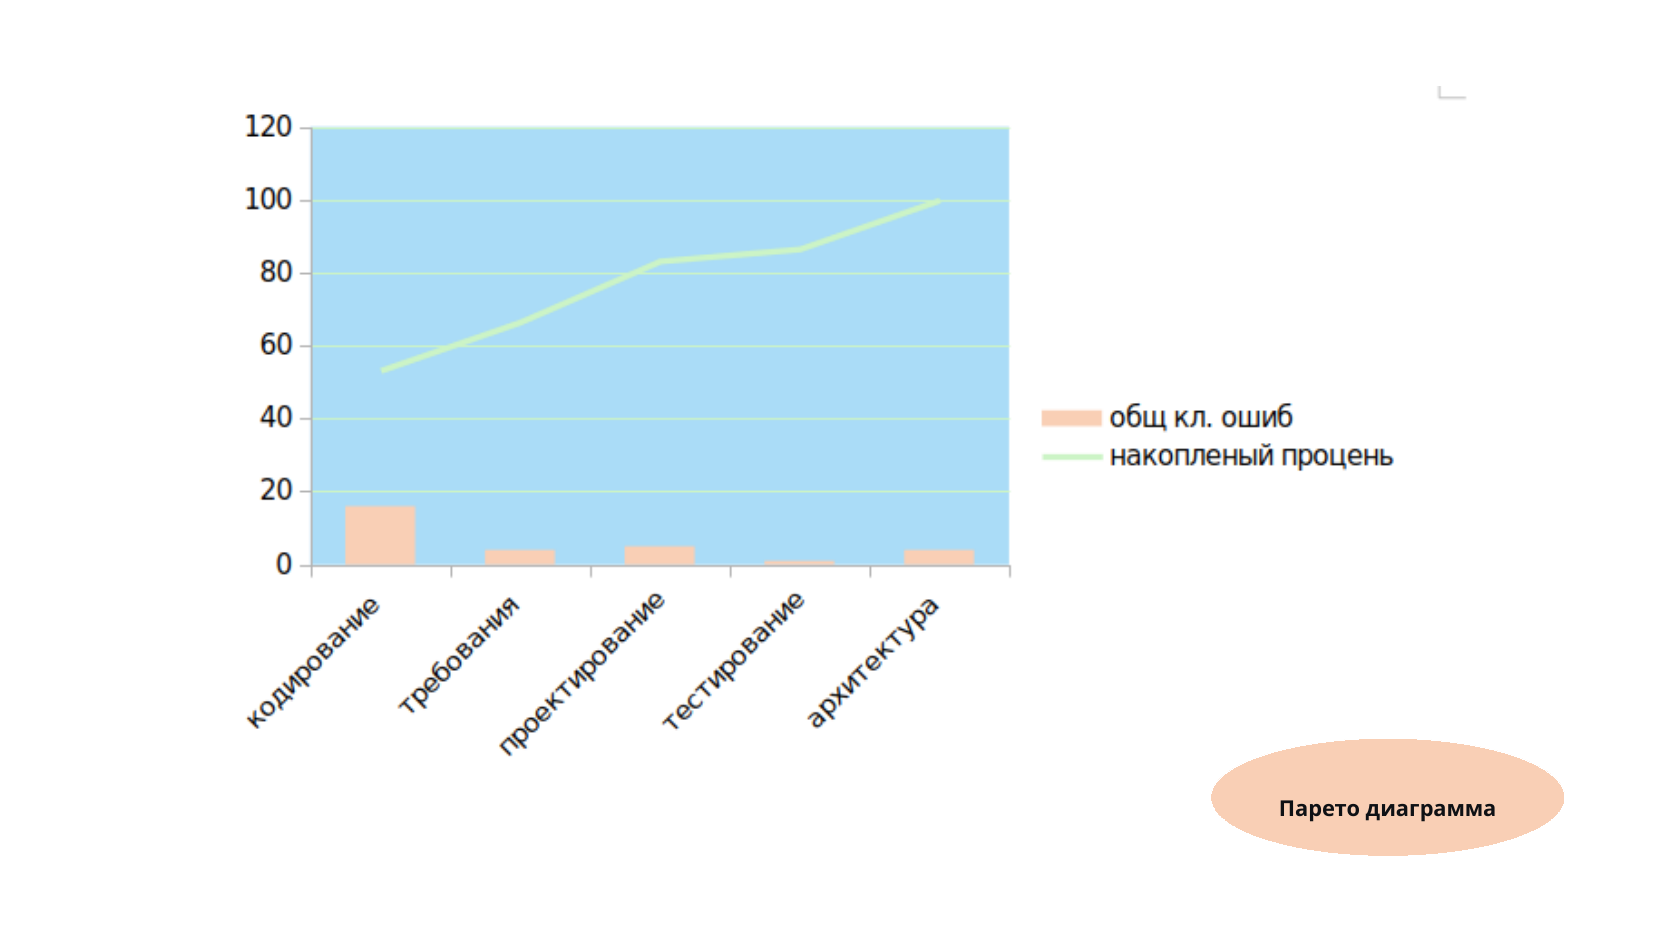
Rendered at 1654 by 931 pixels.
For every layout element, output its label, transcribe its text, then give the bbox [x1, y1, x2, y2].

text_box Парето диаграмма [1210, 738, 1566, 857]
picture [206, 86, 1492, 798]
